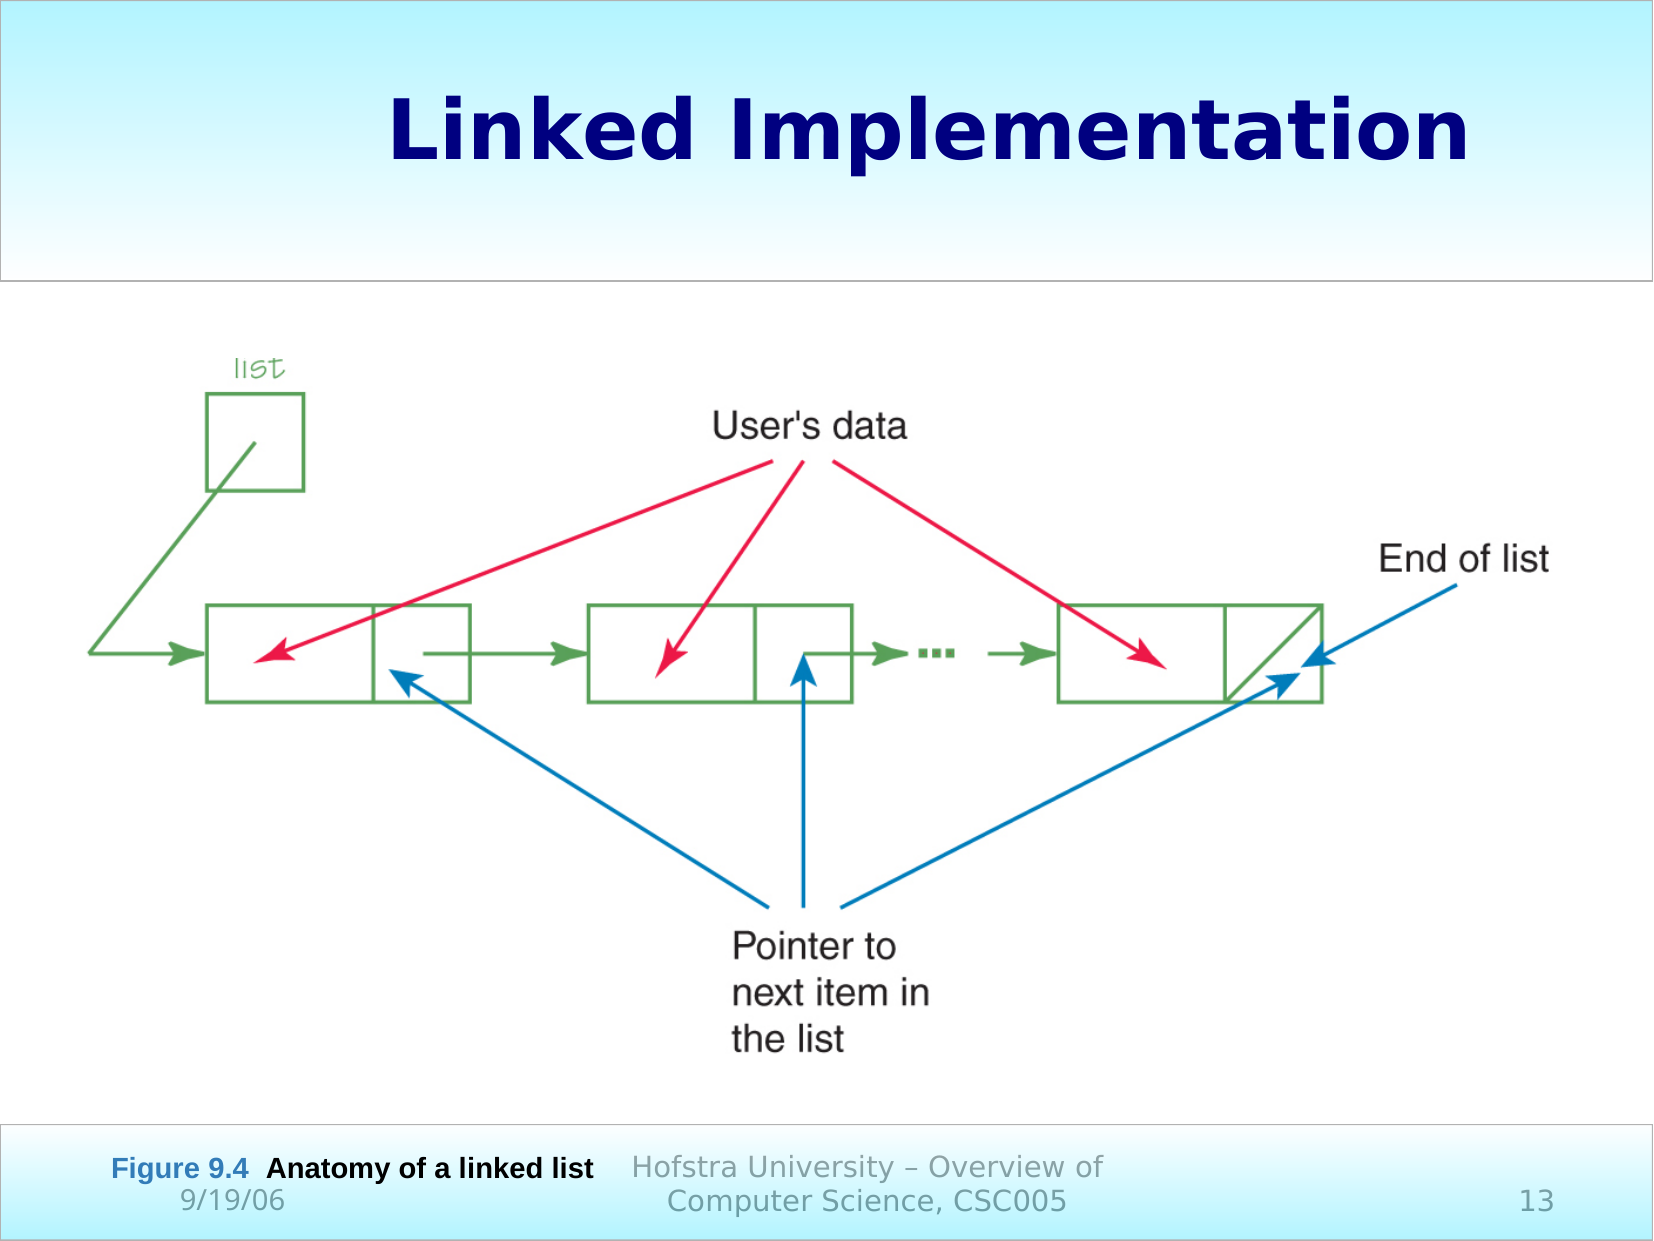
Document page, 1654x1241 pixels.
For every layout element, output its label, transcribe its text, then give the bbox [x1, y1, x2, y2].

picture [68, 358, 1571, 1071]
title Linked Implementation [247, 27, 1612, 235]
text_box Figure 9.4 Anatomy of a linked list [96, 1143, 744, 1193]
